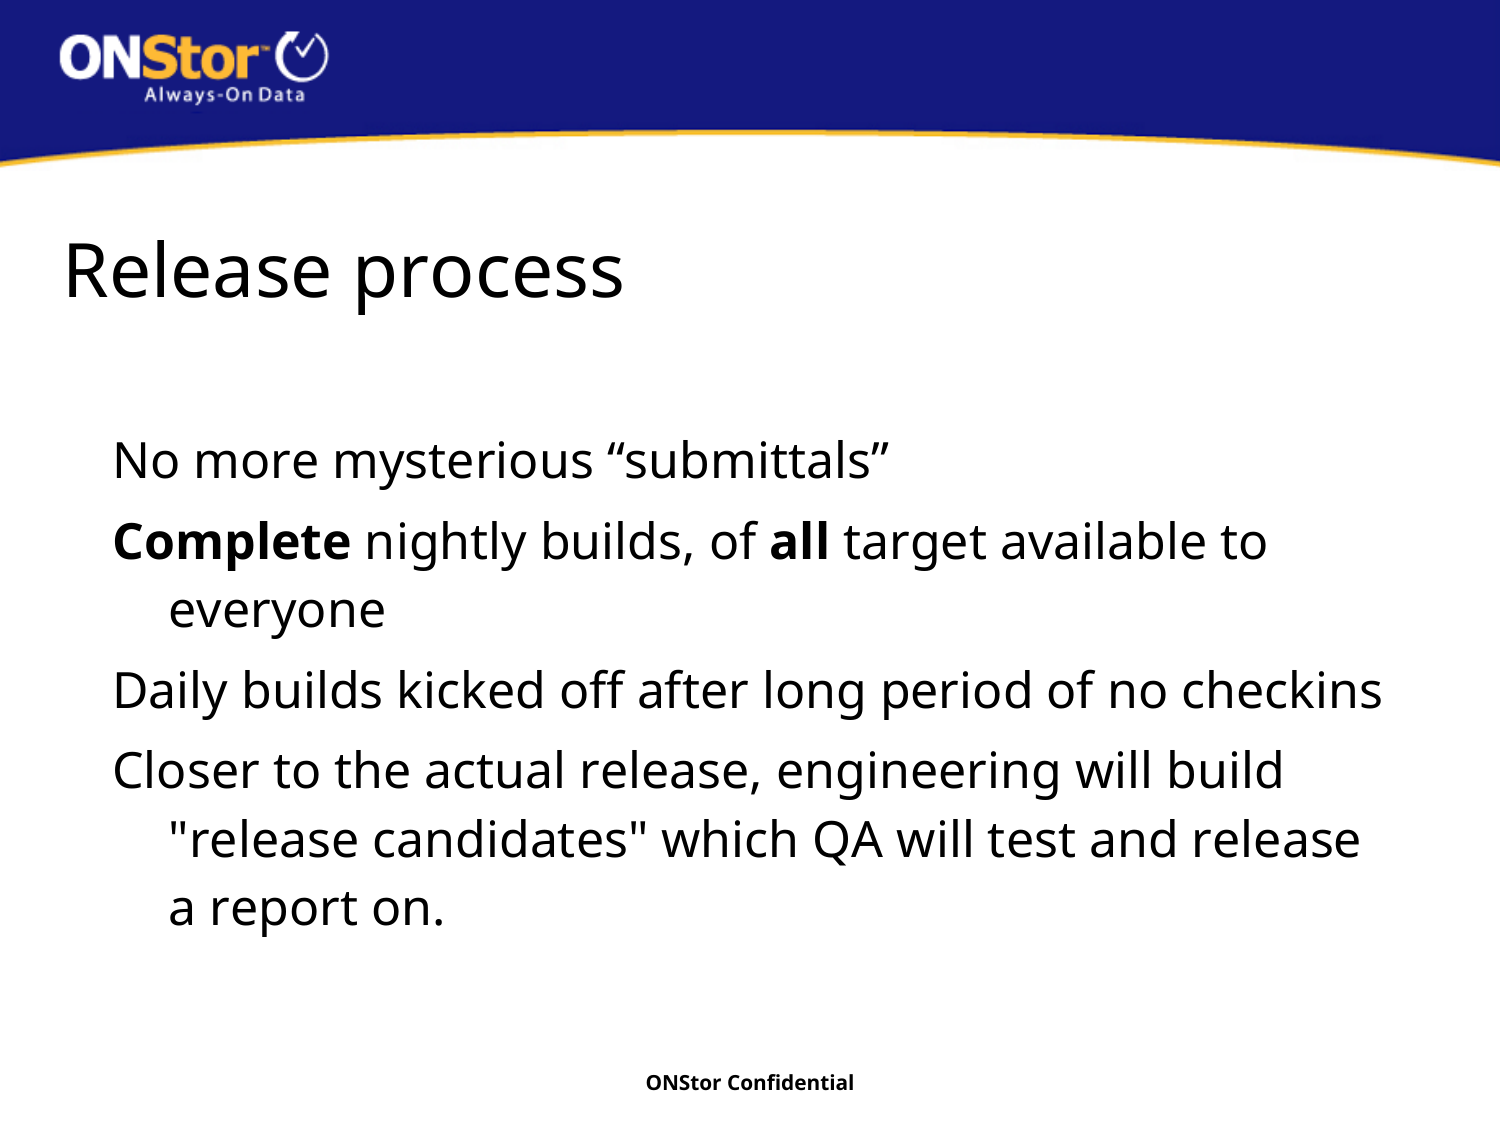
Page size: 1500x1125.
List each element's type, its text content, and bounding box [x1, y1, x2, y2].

list No more mysterious “submittals” Complete nightly builds, of all target available to everyone Daily builds kicked off after long period of no checkins Closer to the actual release, engineering will build "release candidates" which QA will test and release a report on. [112, 425, 1388, 1011]
title Release process [62, 182, 1338, 356]
